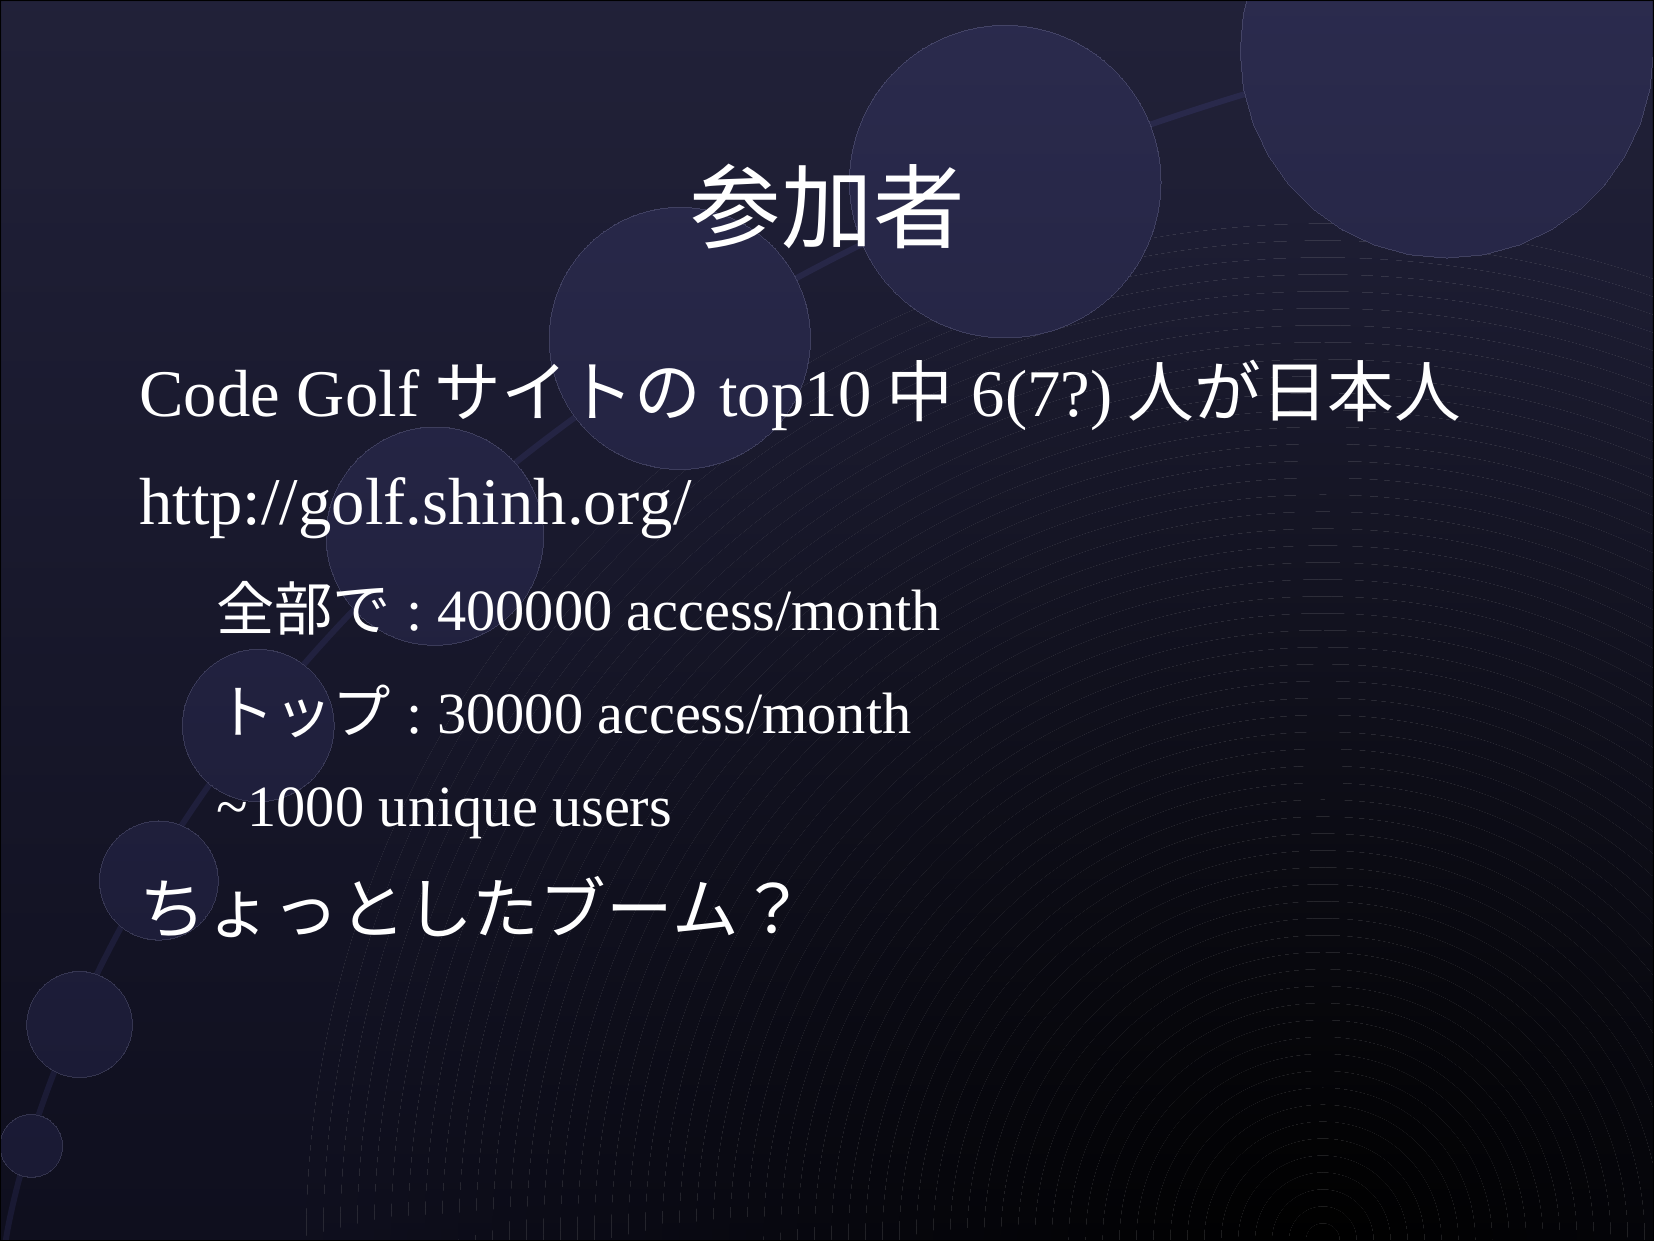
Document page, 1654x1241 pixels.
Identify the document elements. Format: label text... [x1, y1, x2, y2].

title 参加者 [121, 102, 1534, 311]
list Code Golfサイトのtop10中6(7?)人が日本人 http://golf.shinh.org/ 全部で: 400000 access/month トップ: 30000 access/month ~1000 unique users ちょっとしたブーム？ [121, 344, 1534, 1127]
